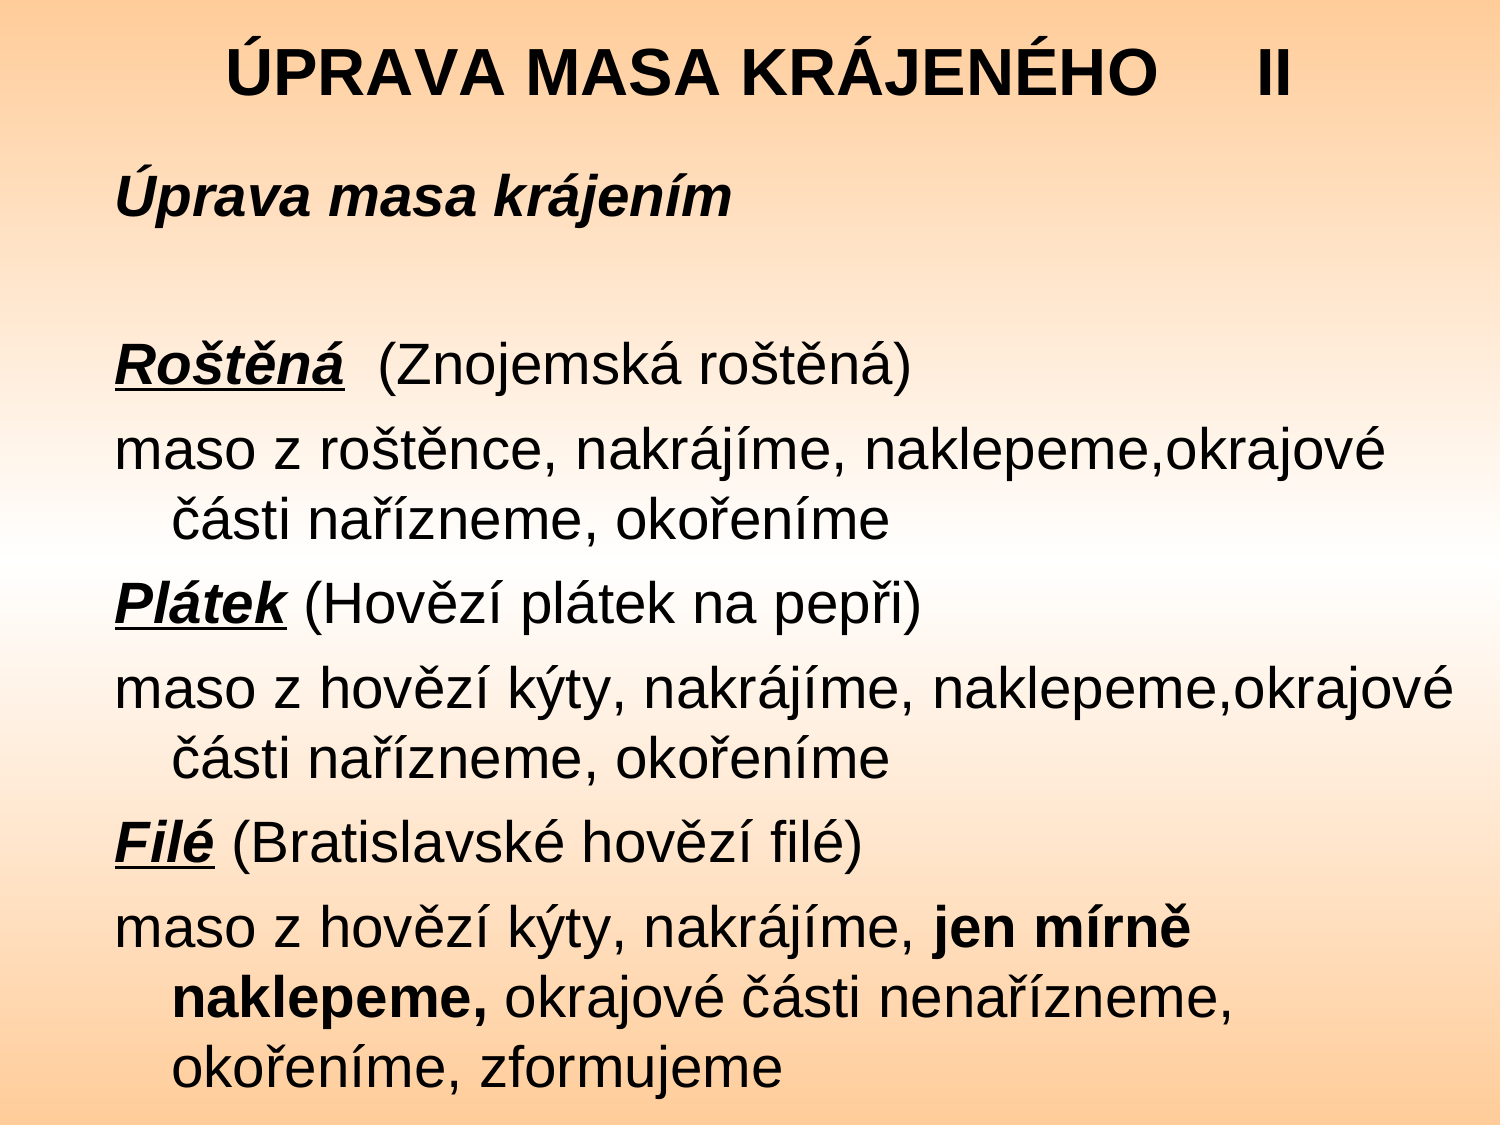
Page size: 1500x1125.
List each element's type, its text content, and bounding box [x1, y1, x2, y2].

title ÚPRAVA MASA KRÁJENÉHO II [112, 21, 1388, 117]
list Úprava masa krájením Roštěná (Znojemská roštěná) maso z roštěnce, nakrájíme, naklepeme,okrajové části nařízneme, okořeníme Plátek (Hovězí plátek na pepři) maso z hovězí kýty, nakrájíme, naklepeme,okrajové části nařízneme, okořeníme Filé (Bratislavské hovězí filé) maso z hovězí kýty, nakrájíme, jen mírně naklepeme, okrajové části nenařízneme, okořeníme, zformujeme [99, 149, 1476, 1107]
